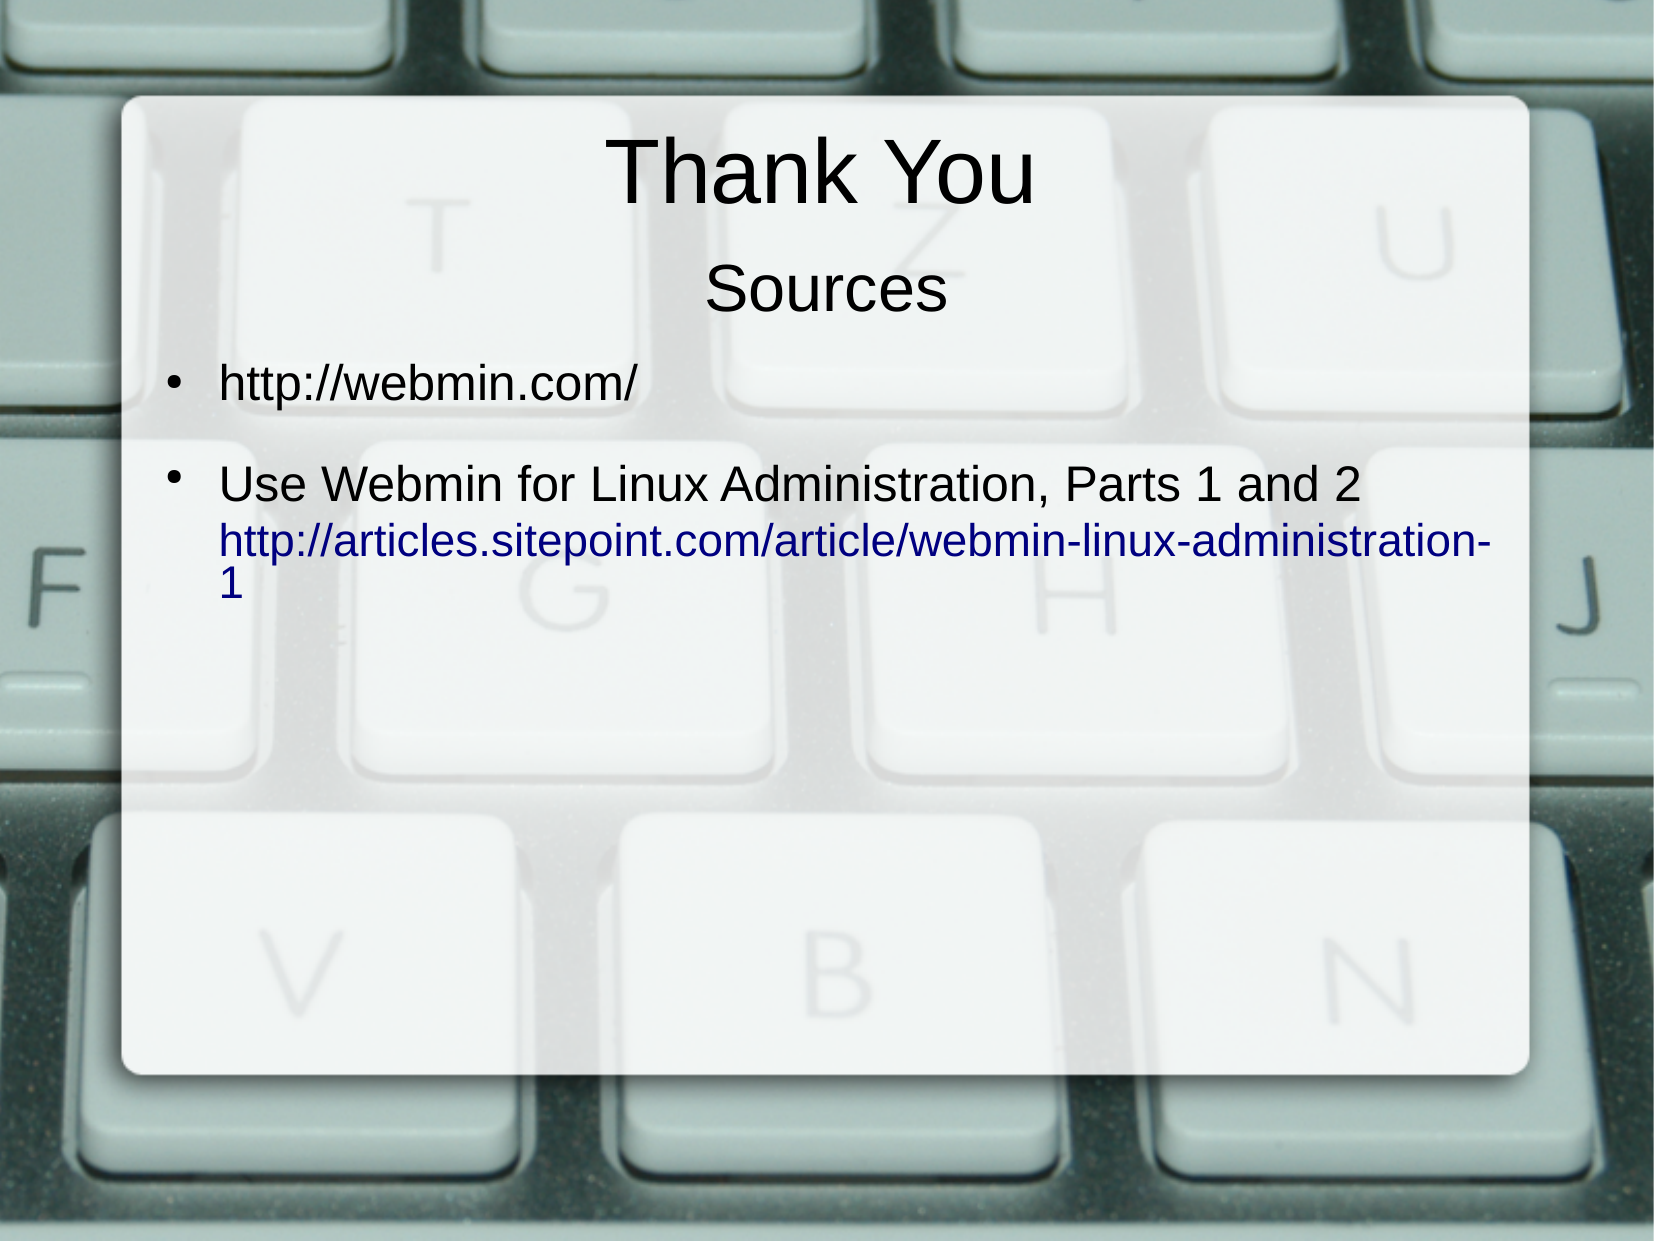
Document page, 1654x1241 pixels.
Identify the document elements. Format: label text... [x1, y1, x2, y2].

list Sources http://webmin.com/ Use Webmin for Linux Administration, Parts 1 and 2 http://articles.sitepoint.com/article/webmin-linux-administration-1 [147, 251, 1506, 1013]
picture [0, 0, 1654, 1241]
title Thank You [135, 114, 1506, 229]
